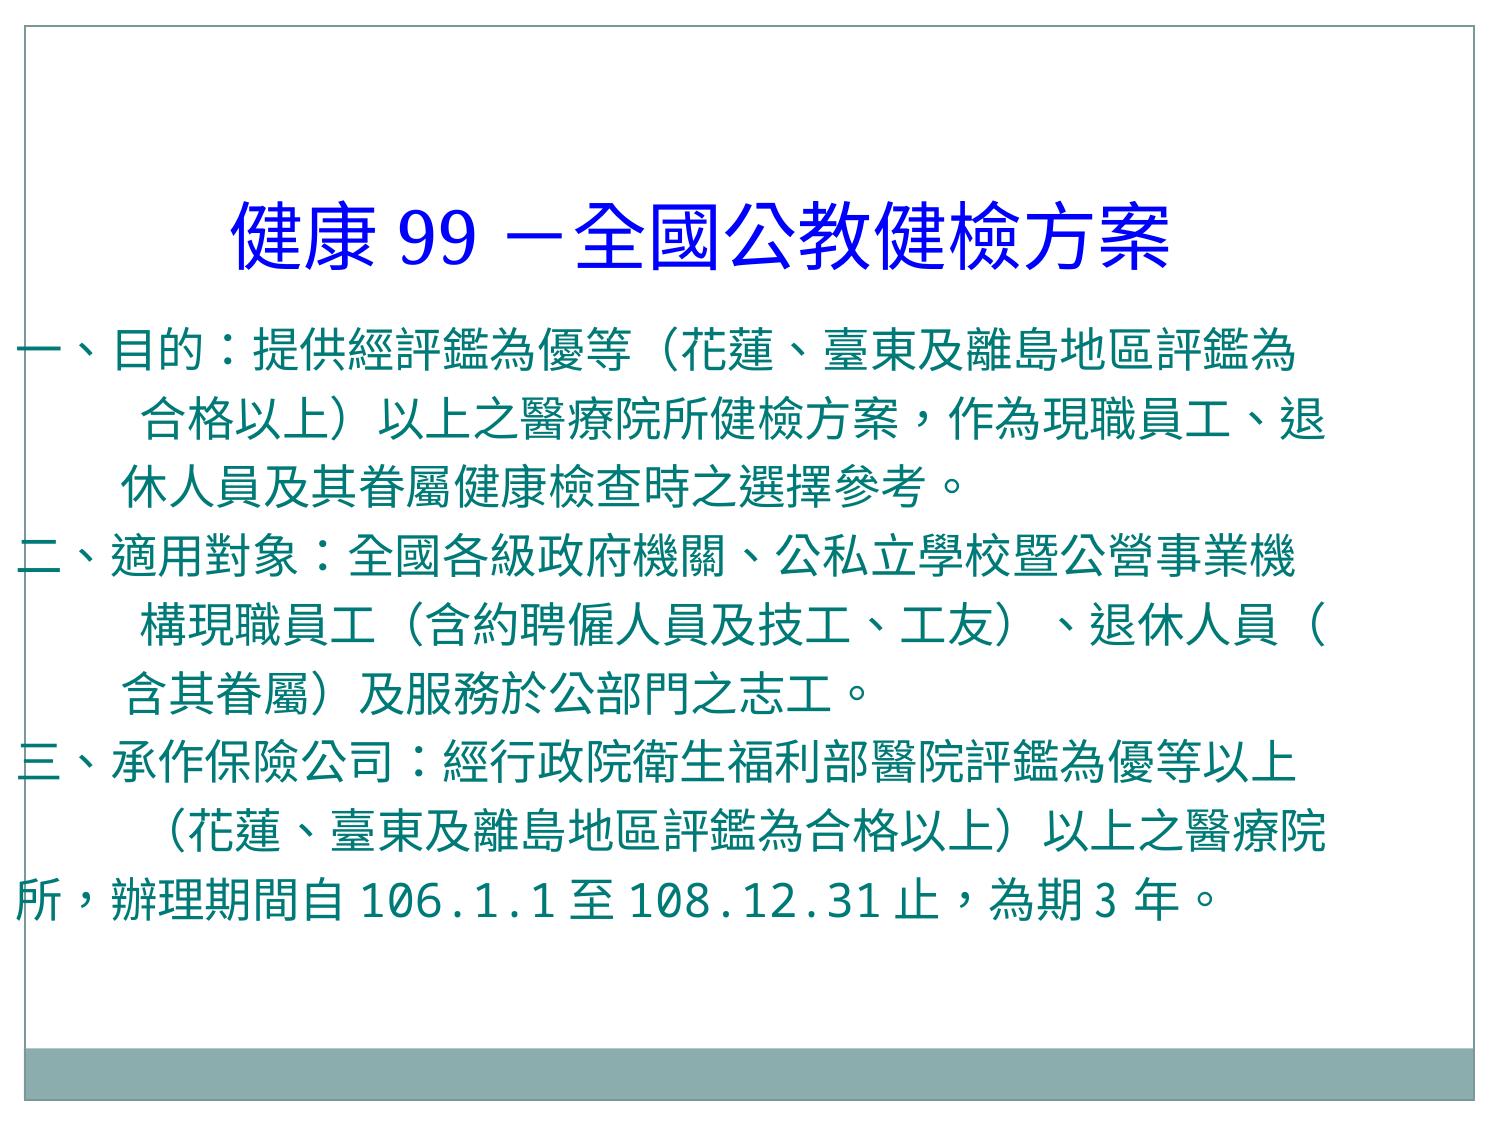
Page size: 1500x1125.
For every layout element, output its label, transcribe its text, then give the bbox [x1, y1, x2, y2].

list 一、目的：提供經評鑑為優等（花蓮、臺東及離島地區評鑑為 合格以上）以上之醫療院所健檢方案，作為現職員工、退 休人員及其眷屬健康檢查時之選擇參考。 二、適用對象：全國各級政府機關、公私立學校暨公營事業機 構現職員工（含約聘僱人員及技工、工友）、退休人員（ 含其眷屬）及服務於公部門之志工。 三、承作保險公司：經行政院衛生福利部醫院評鑑為優等以上 （花蓮、臺東及離島地區評鑑為合格以上）以上之醫療院 所，辦理期間自106.1.1至108.12.31止，為期3年。 [0, 312, 1402, 1083]
title 健康99－全國公教健檢方案 [0, 99, 1402, 288]
